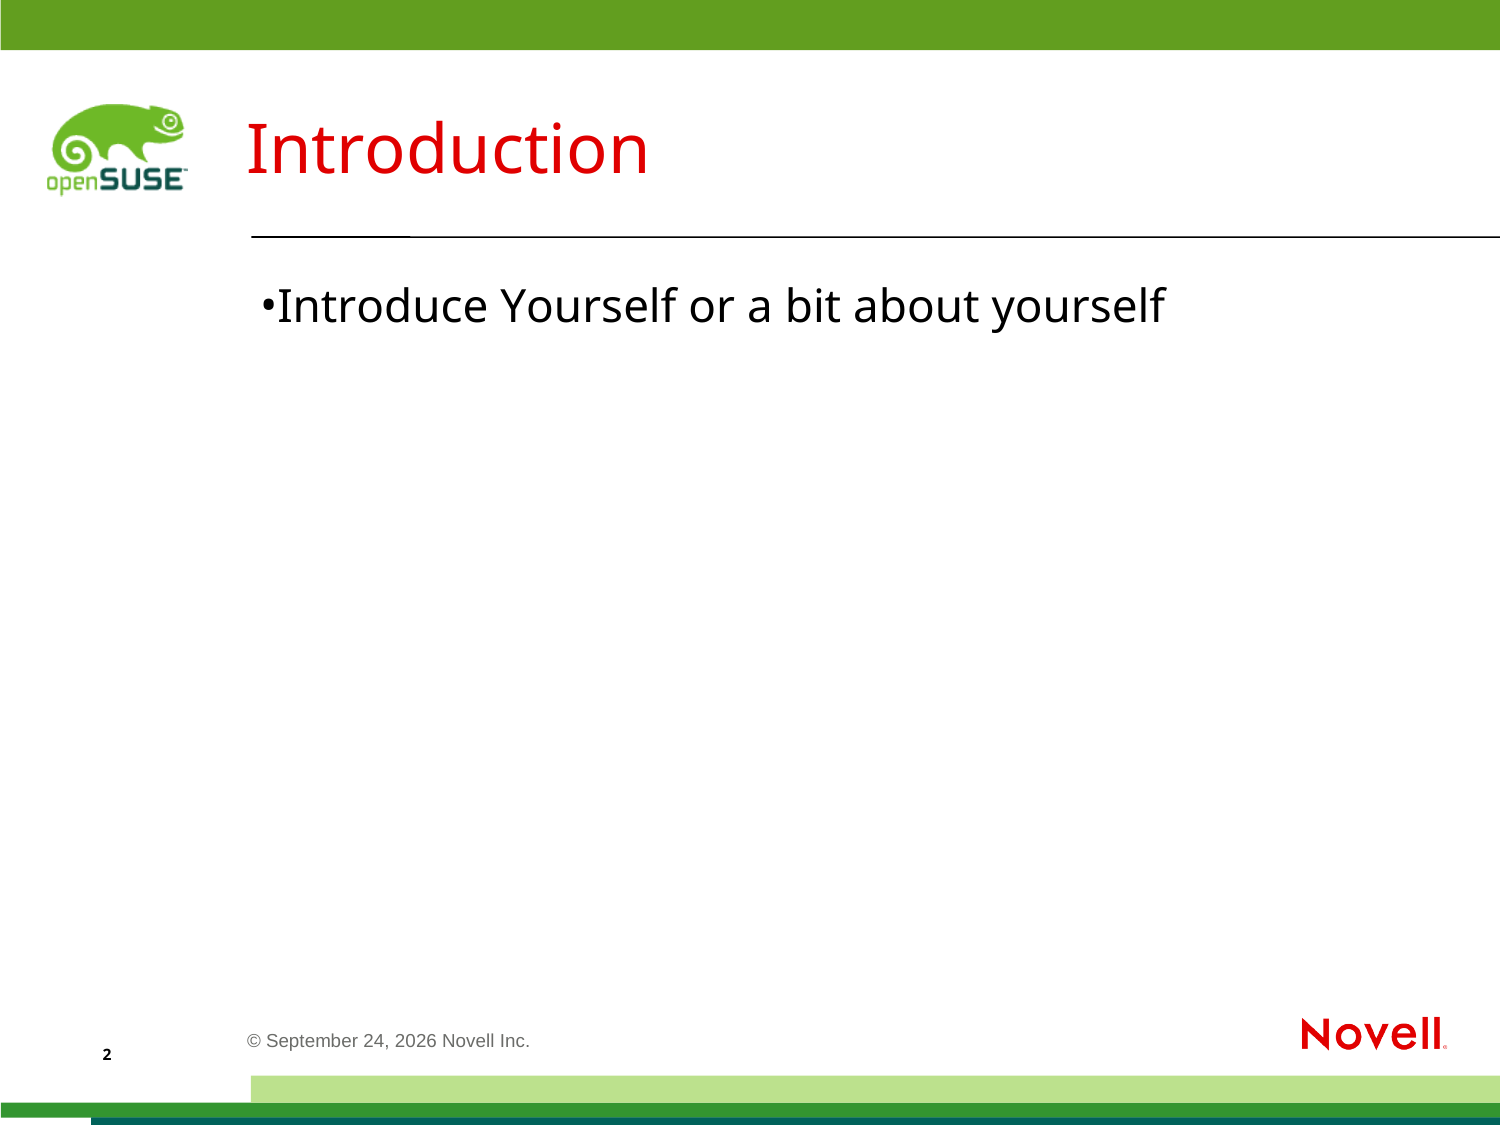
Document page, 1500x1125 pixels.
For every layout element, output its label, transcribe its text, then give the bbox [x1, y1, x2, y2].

list Introduce Yourself or a bit about yourself [245, 267, 1458, 1026]
picture [1295, 1026, 1453, 1056]
picture [47, 104, 188, 197]
title Introduction [246, 60, 1409, 239]
